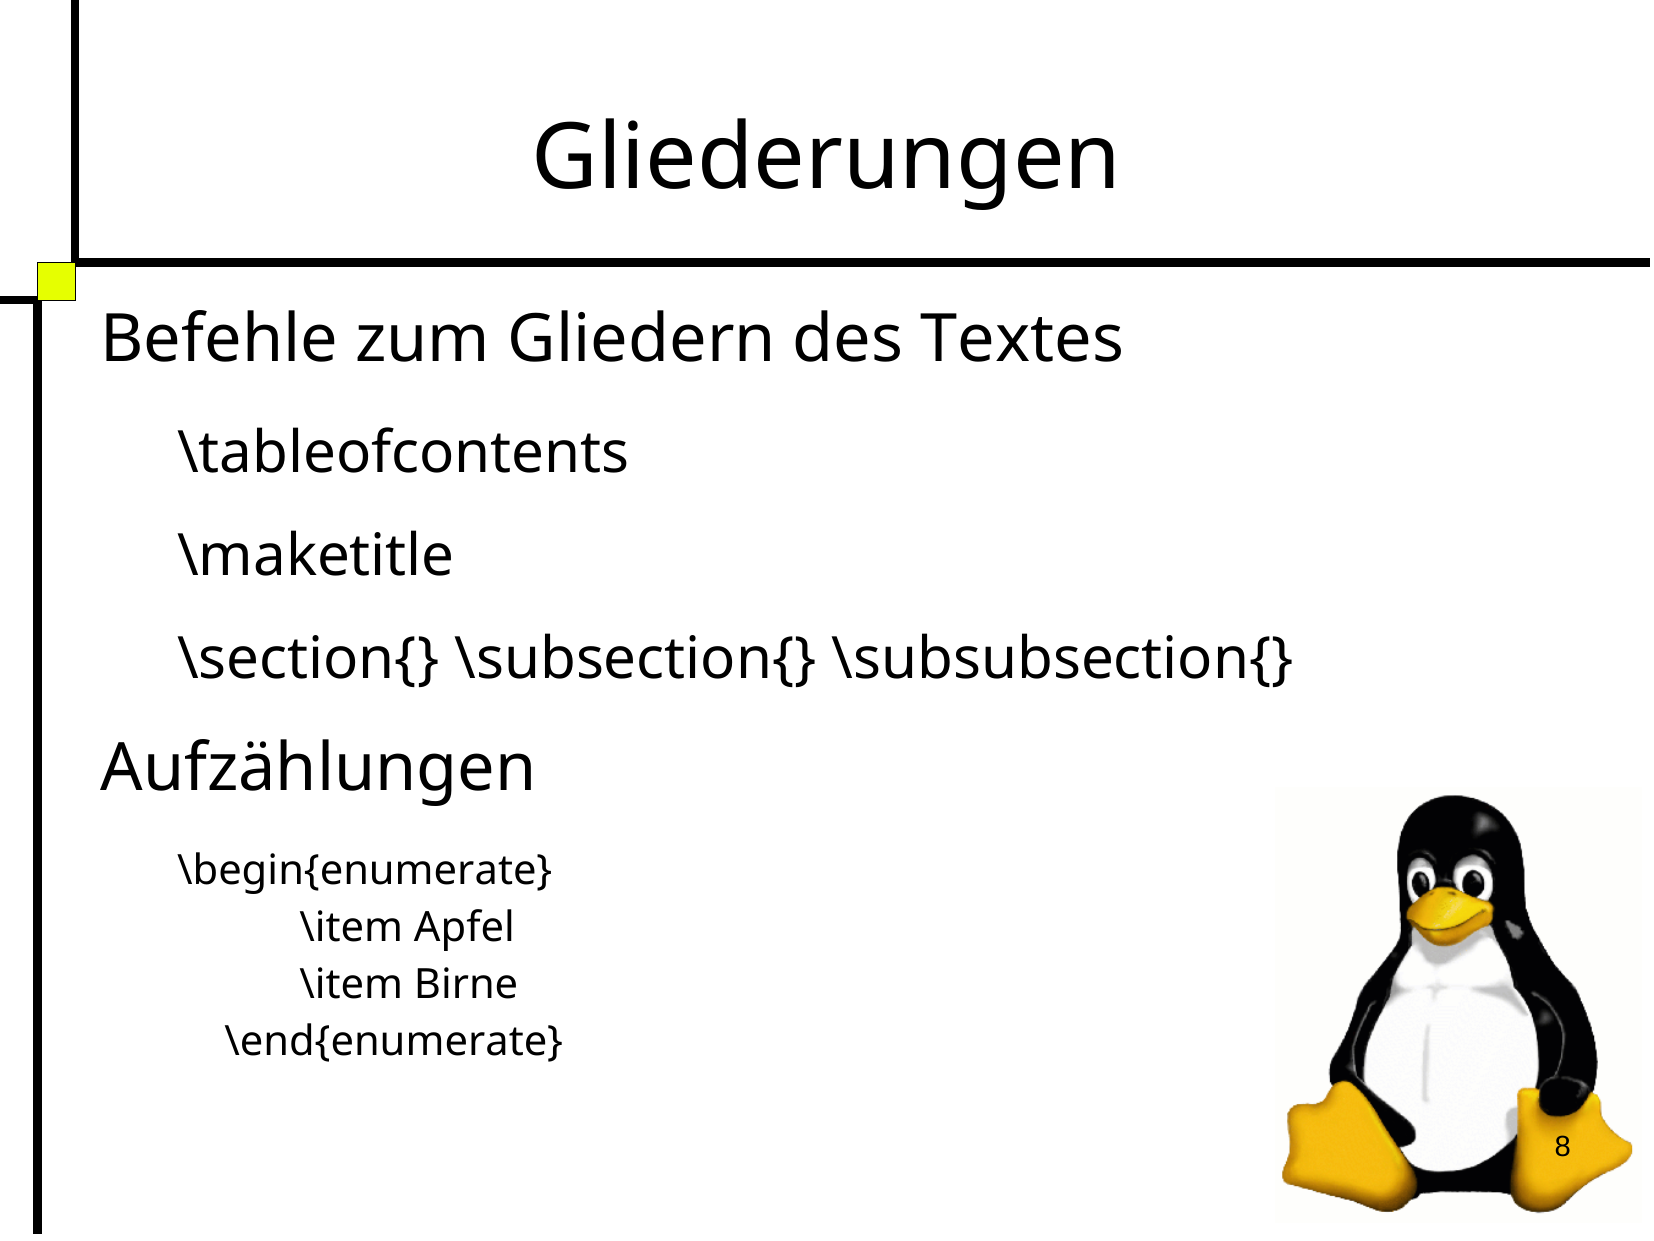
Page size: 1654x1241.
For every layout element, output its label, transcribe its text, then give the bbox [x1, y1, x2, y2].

picture [1571, 787, 1642, 1223]
title Gliederungen [82, 49, 1571, 257]
list Befehle zum Gliedern des Textes \tableofcontents \maketitle \section{} \subsection{} \subsubsection{} Aufzählungen \begin{enumerate} \item Apfel \item Birne \end{enumerate} [82, 290, 1571, 1231]
